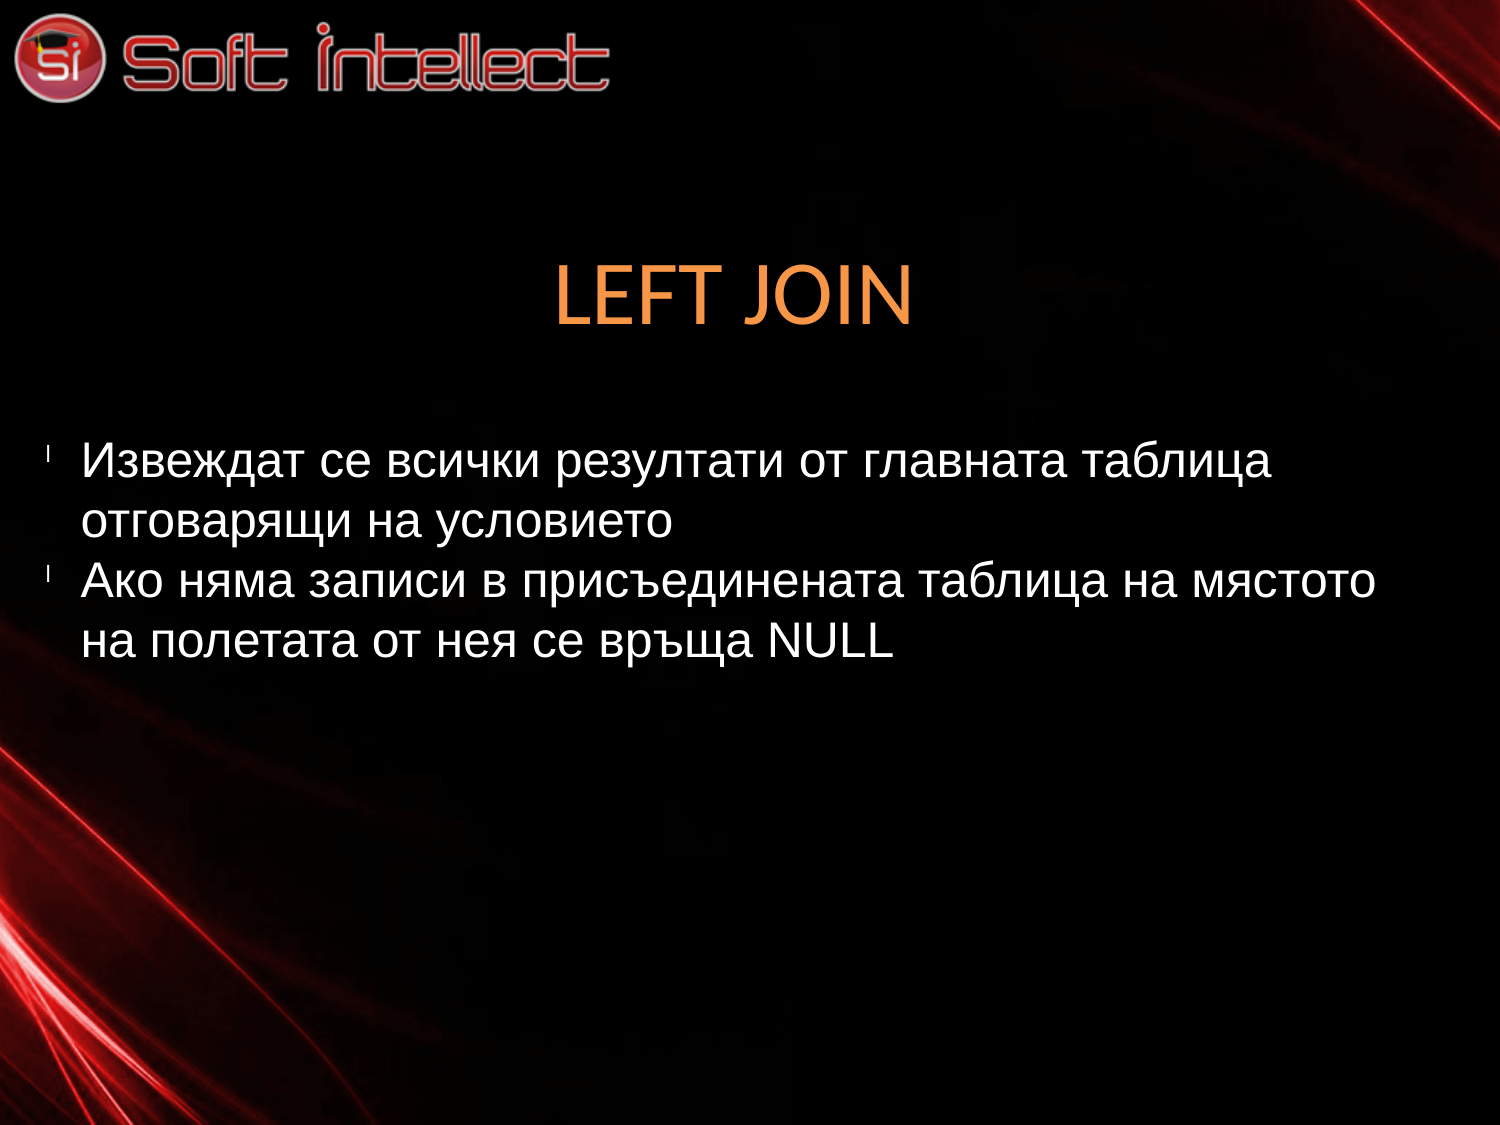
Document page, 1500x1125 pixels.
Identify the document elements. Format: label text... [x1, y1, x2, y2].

picture [0, 0, 1500, 1125]
text_box Извеждат се всички резултати от главната таблица отговарящи на условието Ако няма записи в присъединената таблица на мястото на полетата от нея се връща NULL [30, 420, 1440, 660]
text_box LEFT JOIN [60, 195, 1410, 382]
